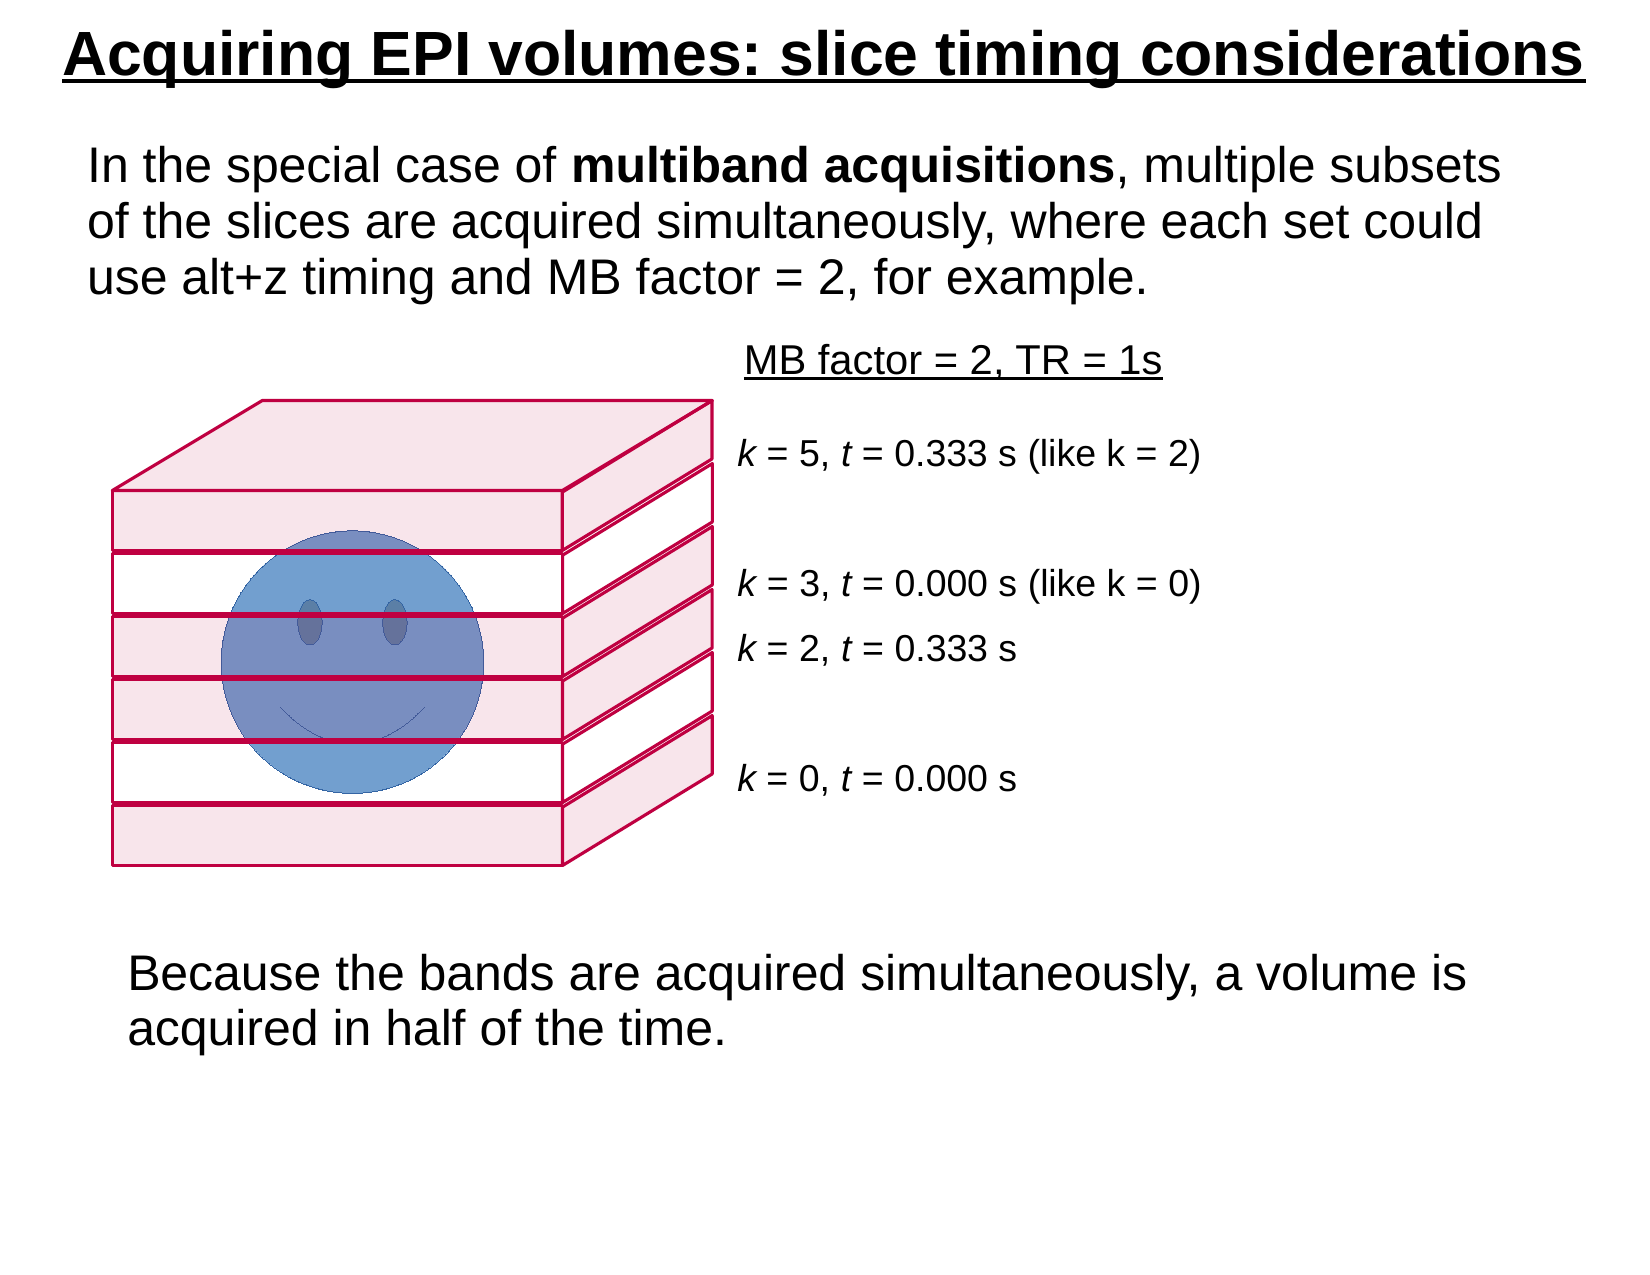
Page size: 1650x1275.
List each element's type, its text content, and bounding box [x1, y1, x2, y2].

text_box Acquiring EPI volumes: slice timing considerations [47, 11, 1601, 97]
text_box [249, 744, 456, 794]
text_box [231, 555, 474, 612]
text_box In the special case of multiband acquisitions, multiple subsets of the slices are acquired simultaneously, where each set could use alt+z timing and MB factor = 2, for example. [72, 130, 1573, 368]
text_box k = 3, t = 0.000 s (like k = 0) [722, 555, 1238, 612]
text_box [112, 400, 713, 552]
text_box k = 5, t = 0.333 s (like k = 2) [722, 425, 1238, 483]
text_box [112, 526, 713, 741]
text_box k = 2, t = 0.333 s [722, 620, 1136, 677]
text_box Because the bands are acquired simultaneously, a volume is acquired in half of the time. [112, 937, 1613, 1120]
text_box MB factor = 2, TR = 1s [729, 329, 1238, 392]
text_box [112, 715, 713, 866]
text_box k = 0, t = 0.000 s [722, 750, 1136, 807]
